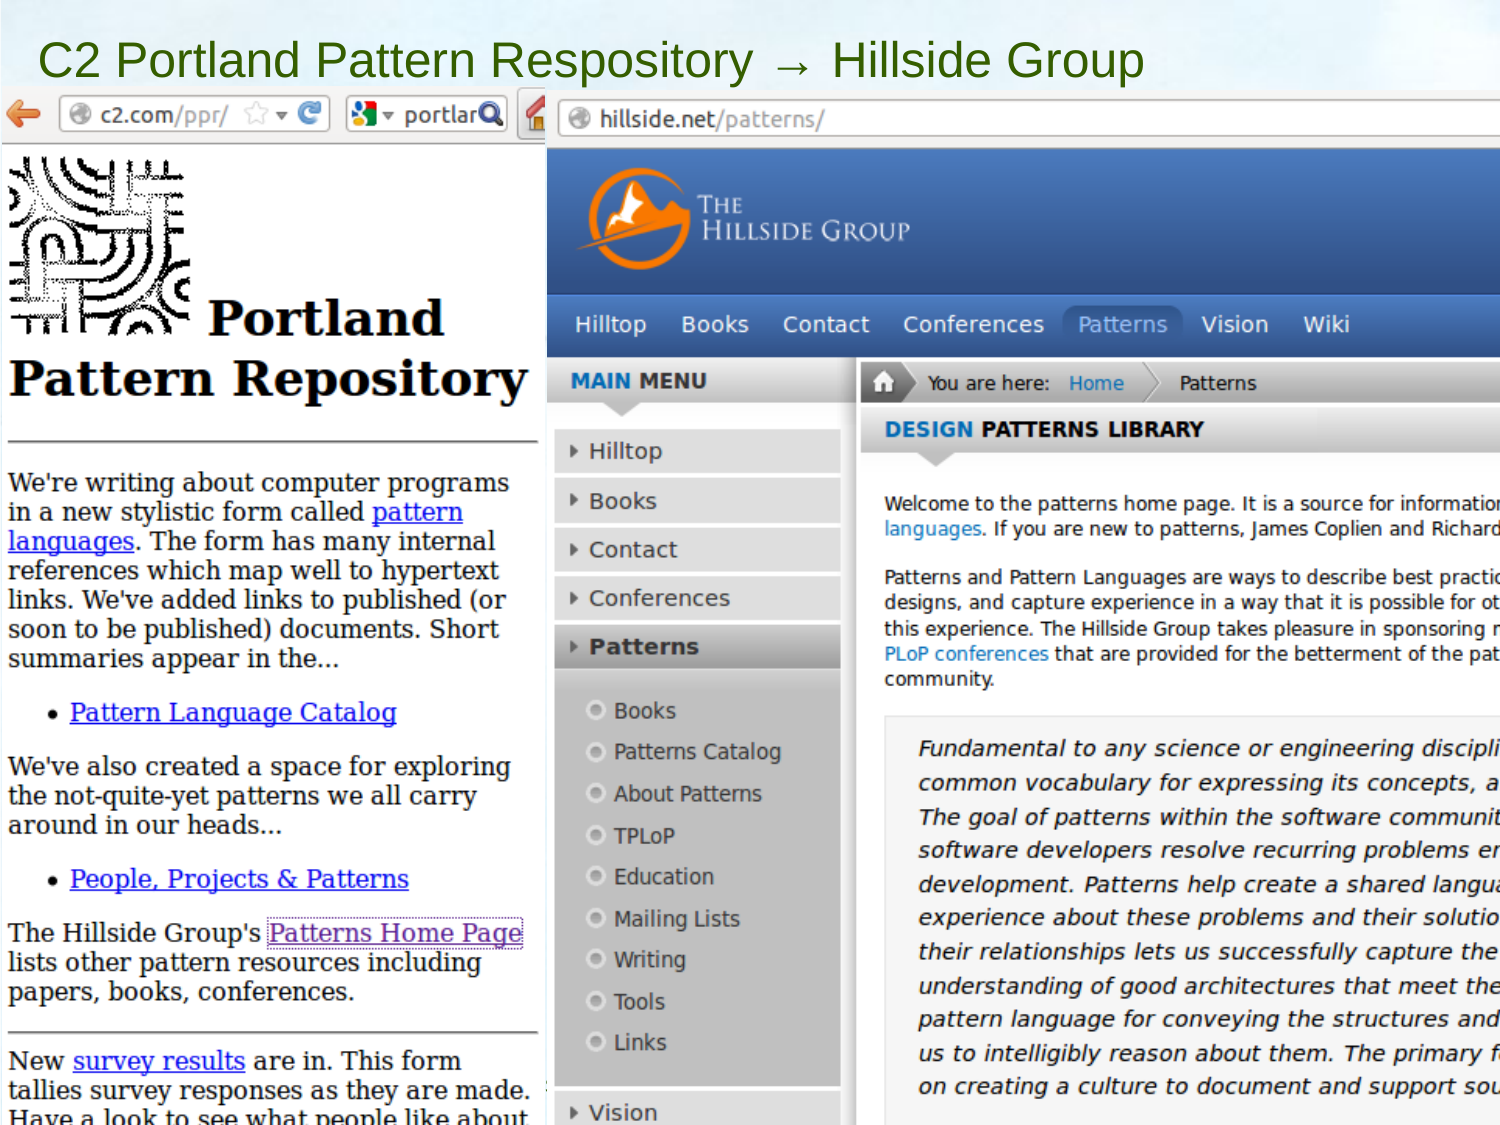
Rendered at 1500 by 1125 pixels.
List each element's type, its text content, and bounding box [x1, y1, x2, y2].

picture [0, 0, 1500, 1125]
title C2 Portland Pattern Respository → Hillside Group [37, 37, 1463, 152]
